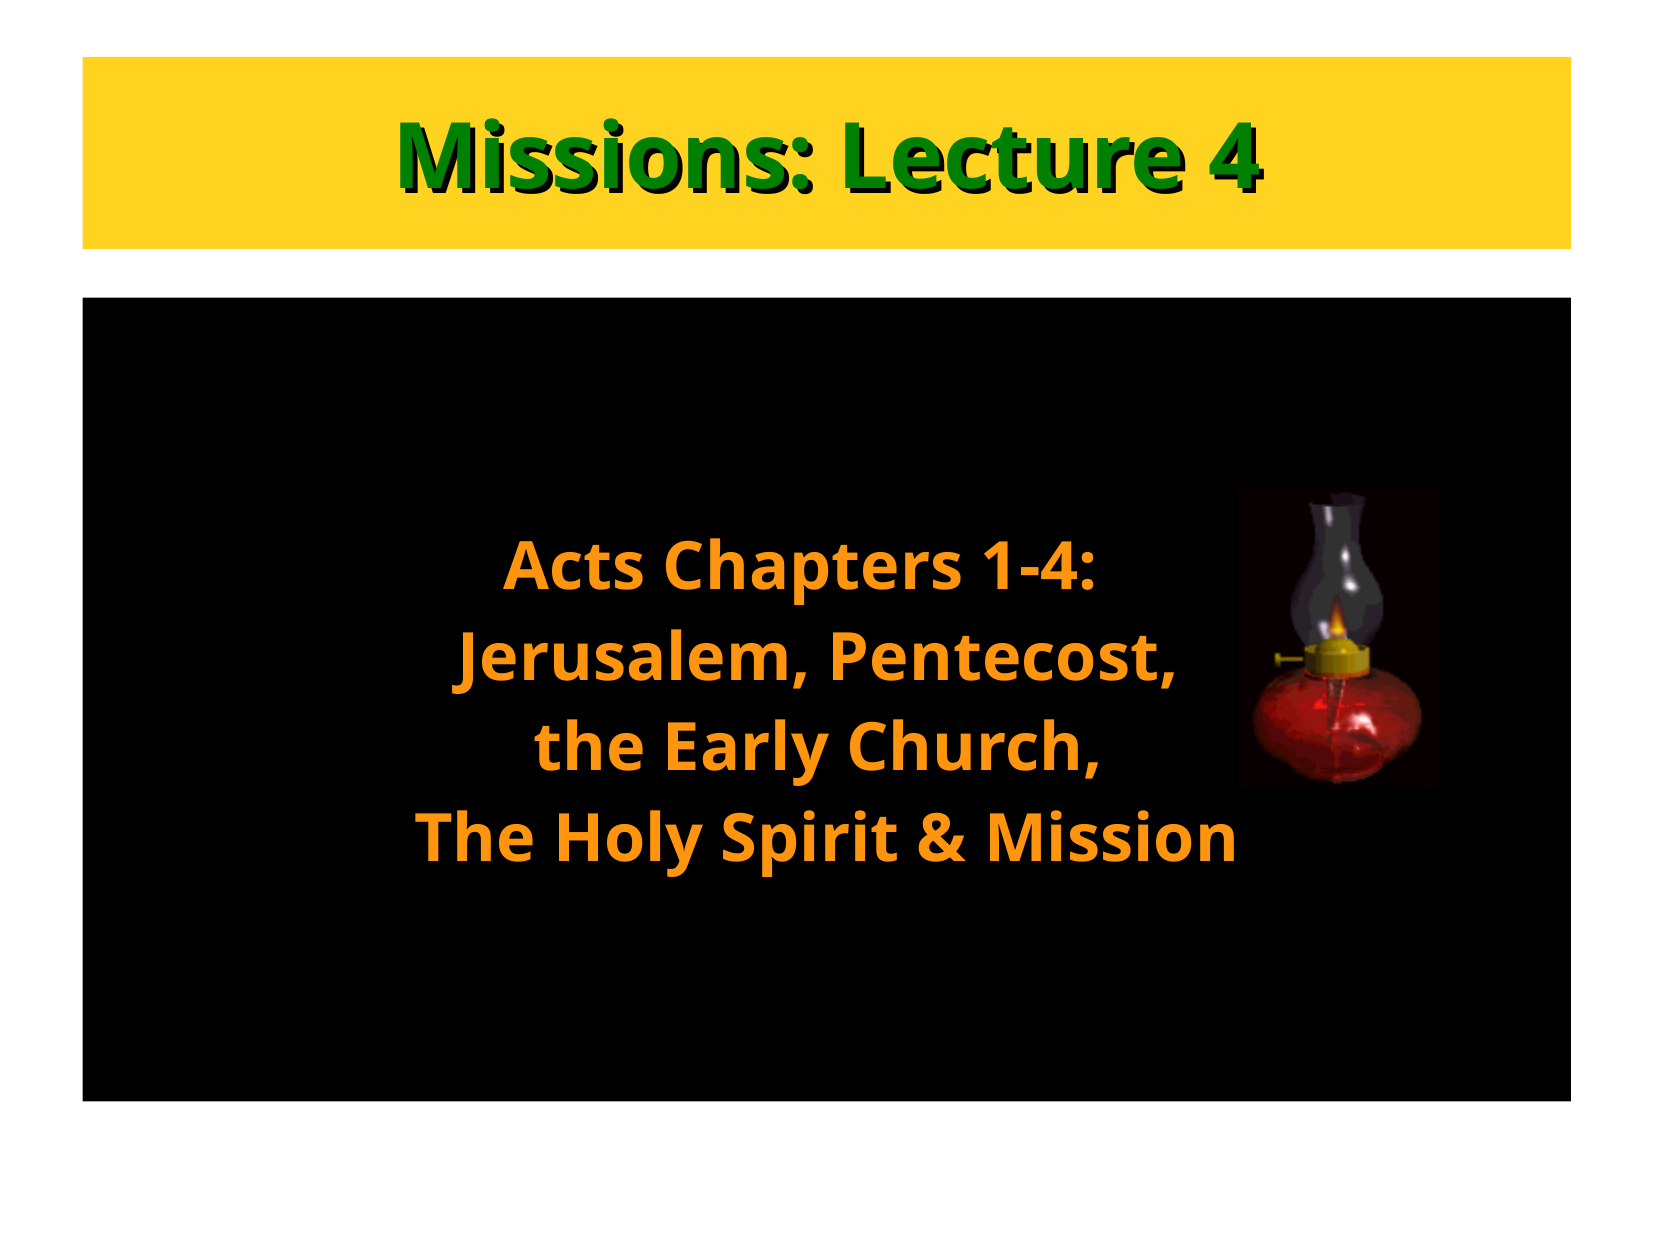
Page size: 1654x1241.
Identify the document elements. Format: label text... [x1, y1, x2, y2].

picture [1237, 487, 1438, 788]
subtitle Acts Chapters 1-4: Jerusalem, Pentecost, the Early Church, The Holy Spirit & Mission [82, 297, 1571, 1102]
title Missions: Lecture 4 [82, 56, 1571, 250]
